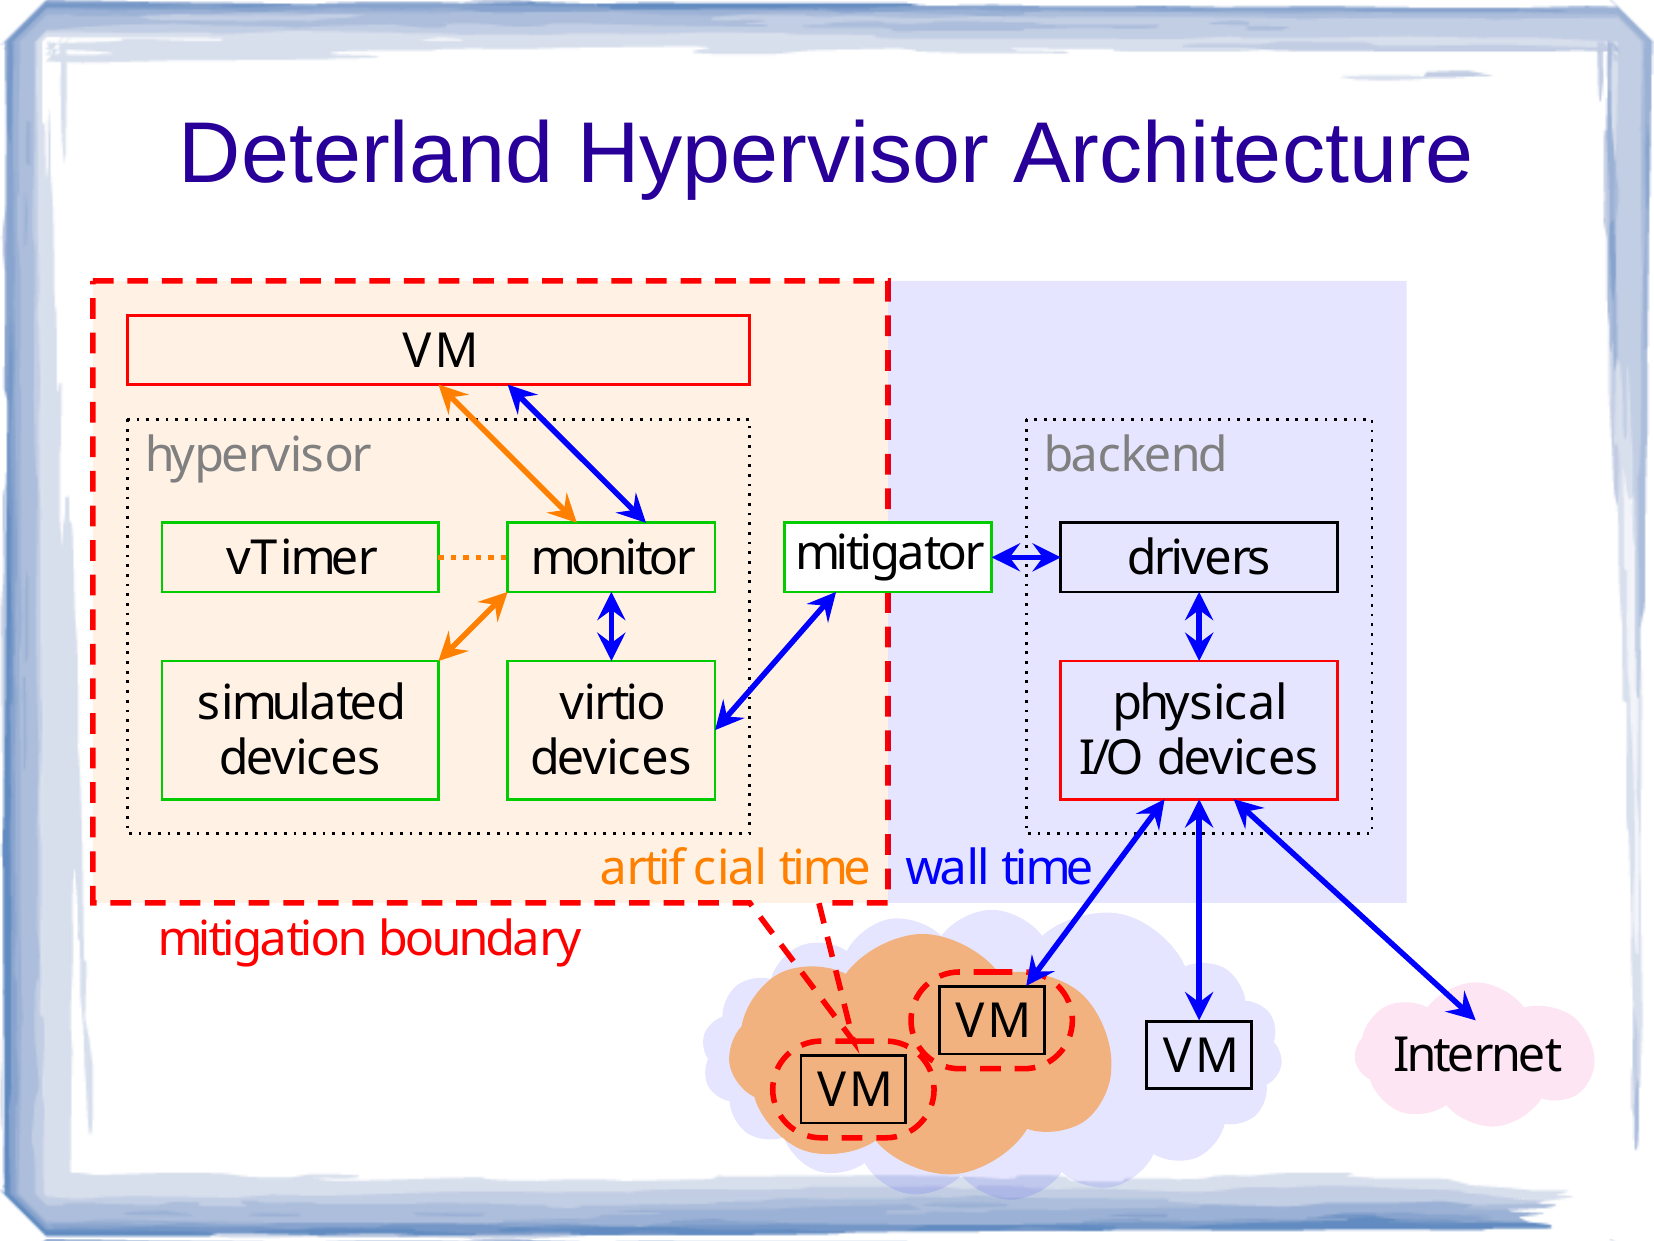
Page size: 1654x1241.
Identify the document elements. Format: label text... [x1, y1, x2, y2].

title Deterland Hypervisor Architecture [82, 49, 1571, 257]
picture [0, 0, 1654, 1241]
